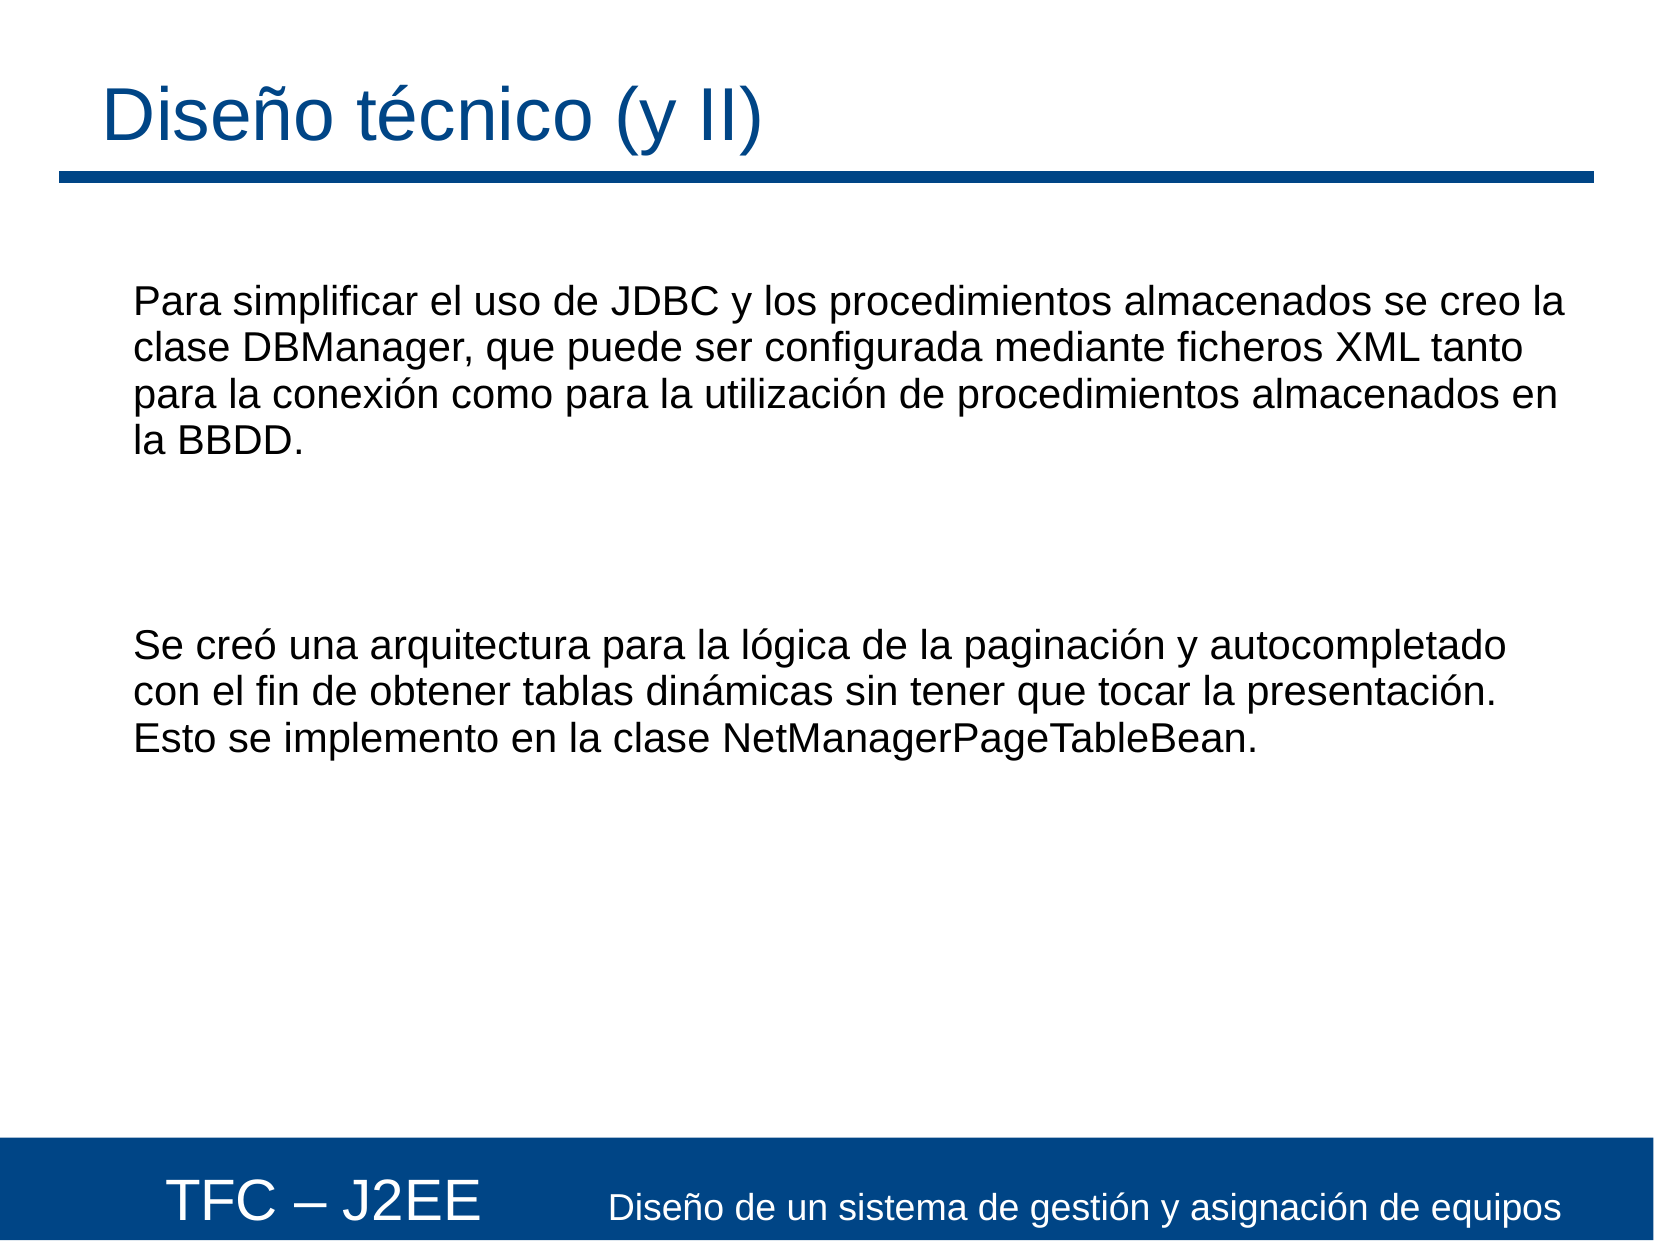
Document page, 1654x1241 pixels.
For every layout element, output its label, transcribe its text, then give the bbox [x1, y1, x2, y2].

text_box Diseño técnico (y II) [81, 59, 786, 170]
title TFC – J2EE Diseño de un sistema de gestión y asignación de equipos [0, 1137, 1654, 1241]
text_box Para simplificar el uso de JDBC y los procedimientos almacenados se creo la clase DBManager, que puede ser configurada mediante ficheros XML tanto para la conexión como para la utilización de procedimientos almacenados en la BBDD. [112, 264, 1595, 572]
text_box Se creó una arquitectura para la lógica de la paginación y autocompletado con el fin de obtener tablas dinámicas sin tener que tocar la presentación. Esto se implemento en la clase NetManagerPageTableBean. [112, 608, 1595, 869]
